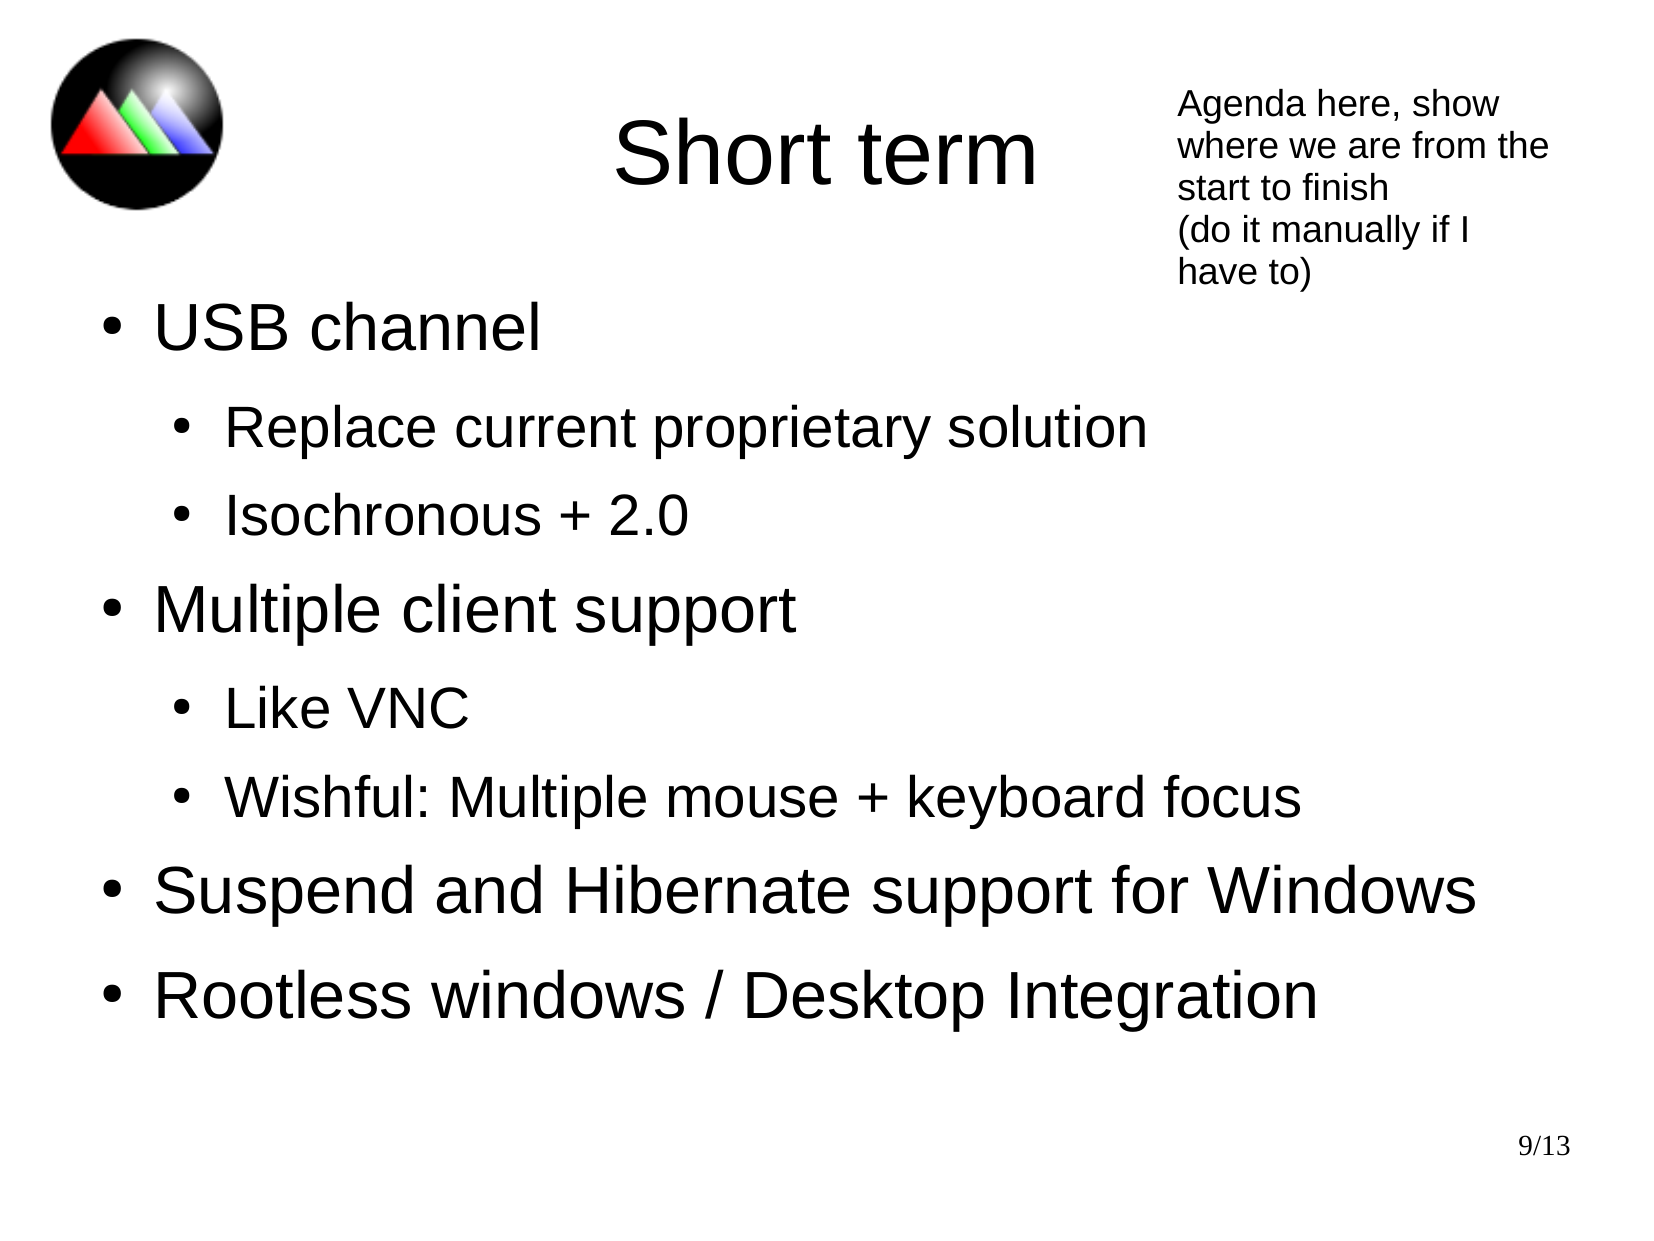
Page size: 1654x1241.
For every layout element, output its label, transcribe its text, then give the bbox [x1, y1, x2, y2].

picture [37, 25, 238, 225]
list USB channel Replace current proprietary solution Isochronous + 2.0 Multiple client support Like VNC Wishful: Multiple mouse + keyboard focus Suspend and Hibernate support for Windows Rootless windows / Desktop Integration [82, 290, 1571, 1109]
text_box Agenda here, show where we are from the start to finish (do it manually if I have to) [1162, 75, 1576, 300]
title Short term [82, 49, 1571, 257]
